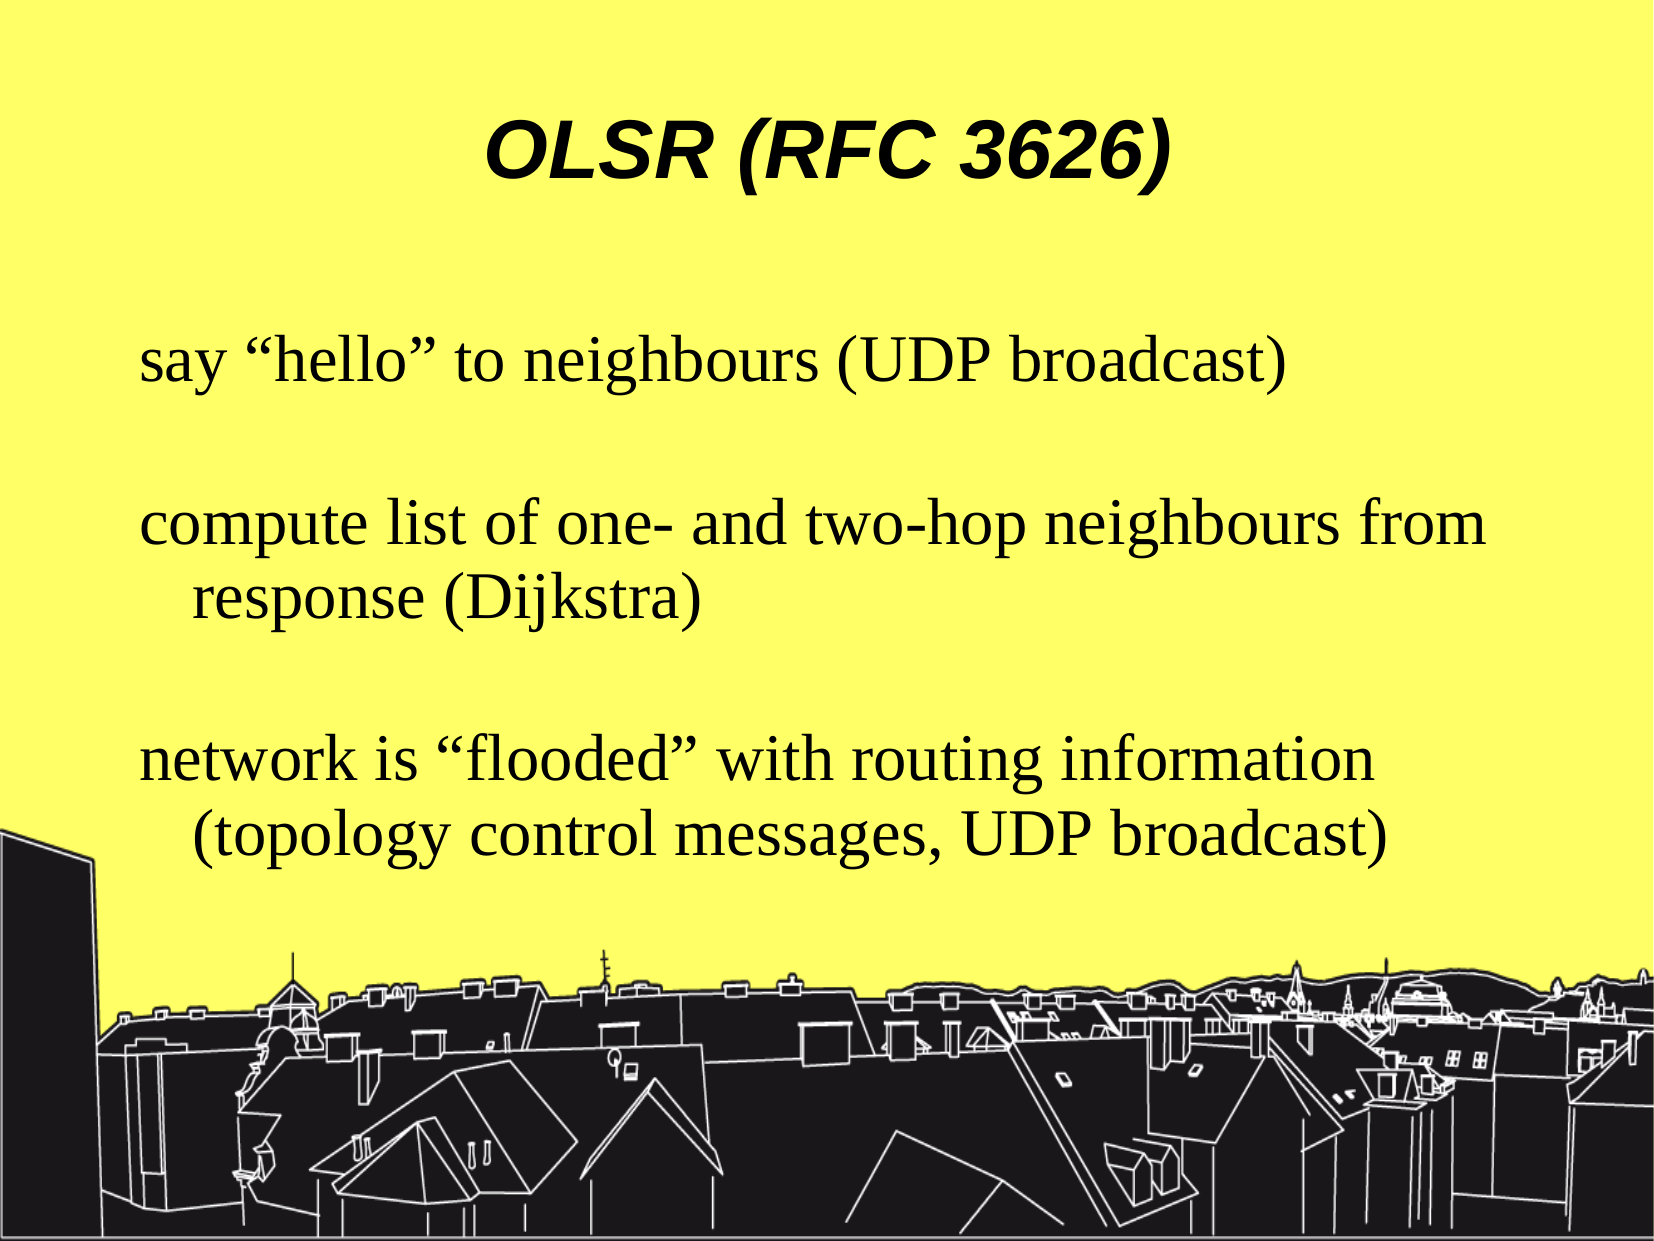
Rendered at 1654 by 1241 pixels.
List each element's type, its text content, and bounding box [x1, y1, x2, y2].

title OLSR (RFC 3626) [121, 46, 1534, 254]
list say “hello” to neighbours (UDP broadcast) compute list of one- and two-hop neighbours from response (Dijkstra) network is “flooded” with routing information (topology control messages, UDP broadcast) [121, 322, 1561, 1118]
picture [0, 827, 1654, 1241]
